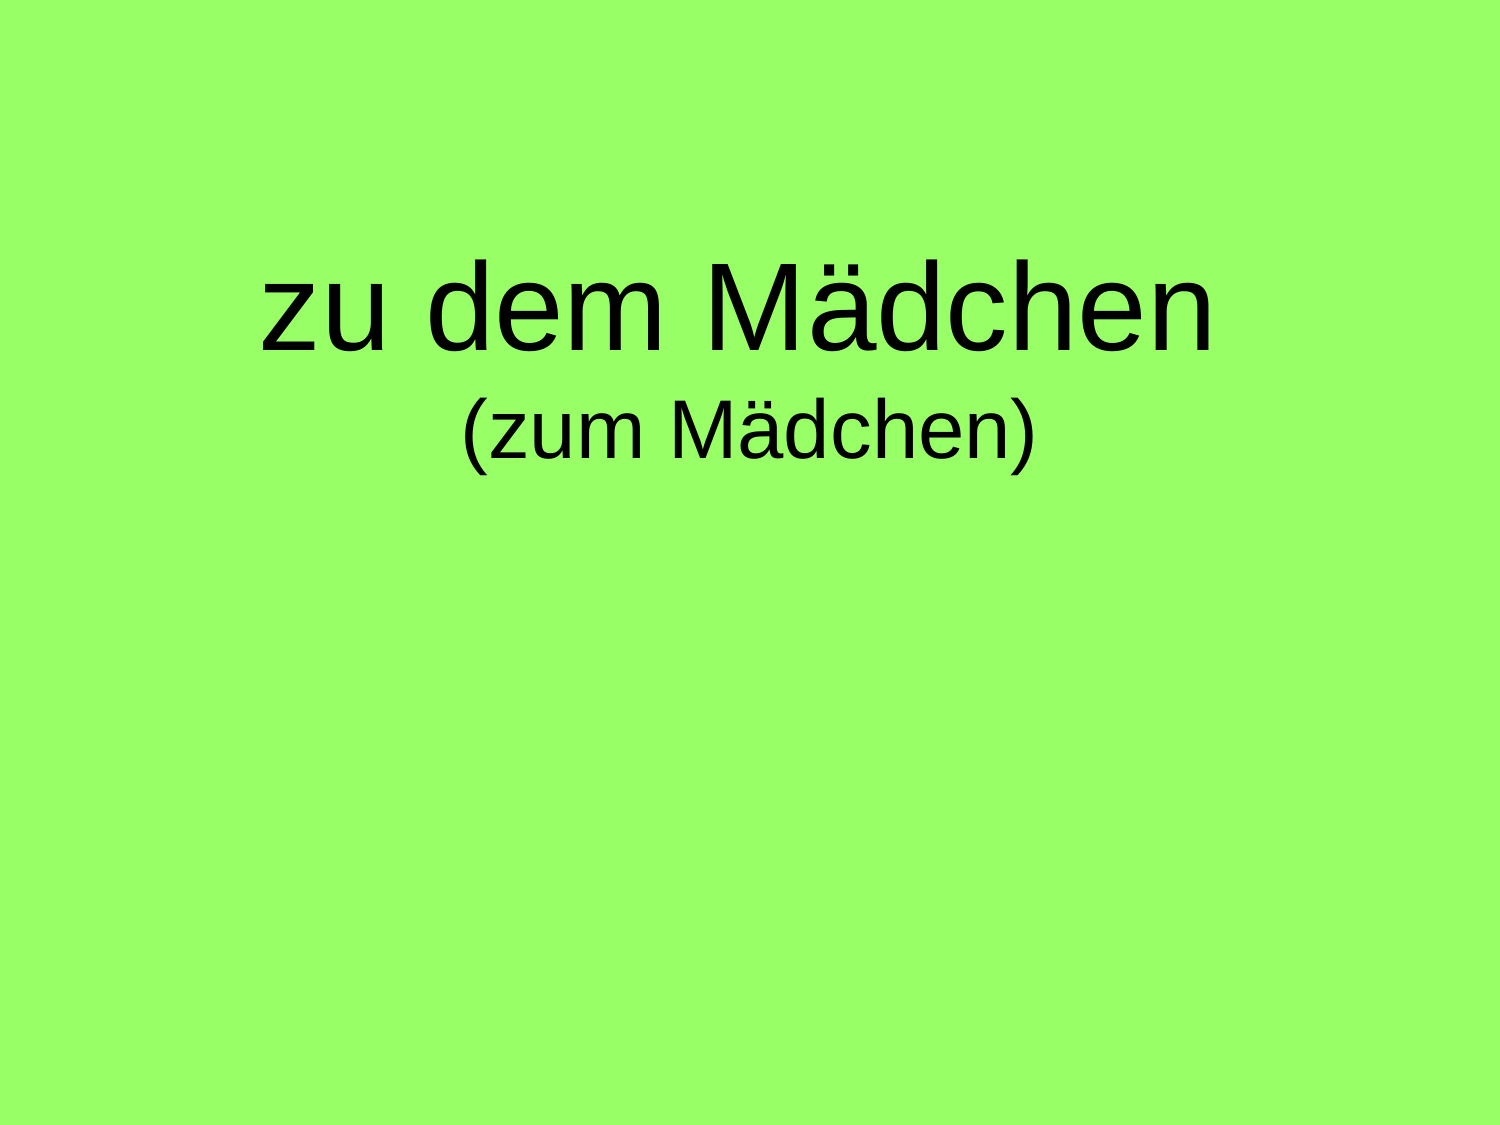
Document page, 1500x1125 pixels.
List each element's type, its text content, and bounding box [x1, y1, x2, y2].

title zu dem Mädchen (zum Mädchen) [88, 160, 1388, 539]
